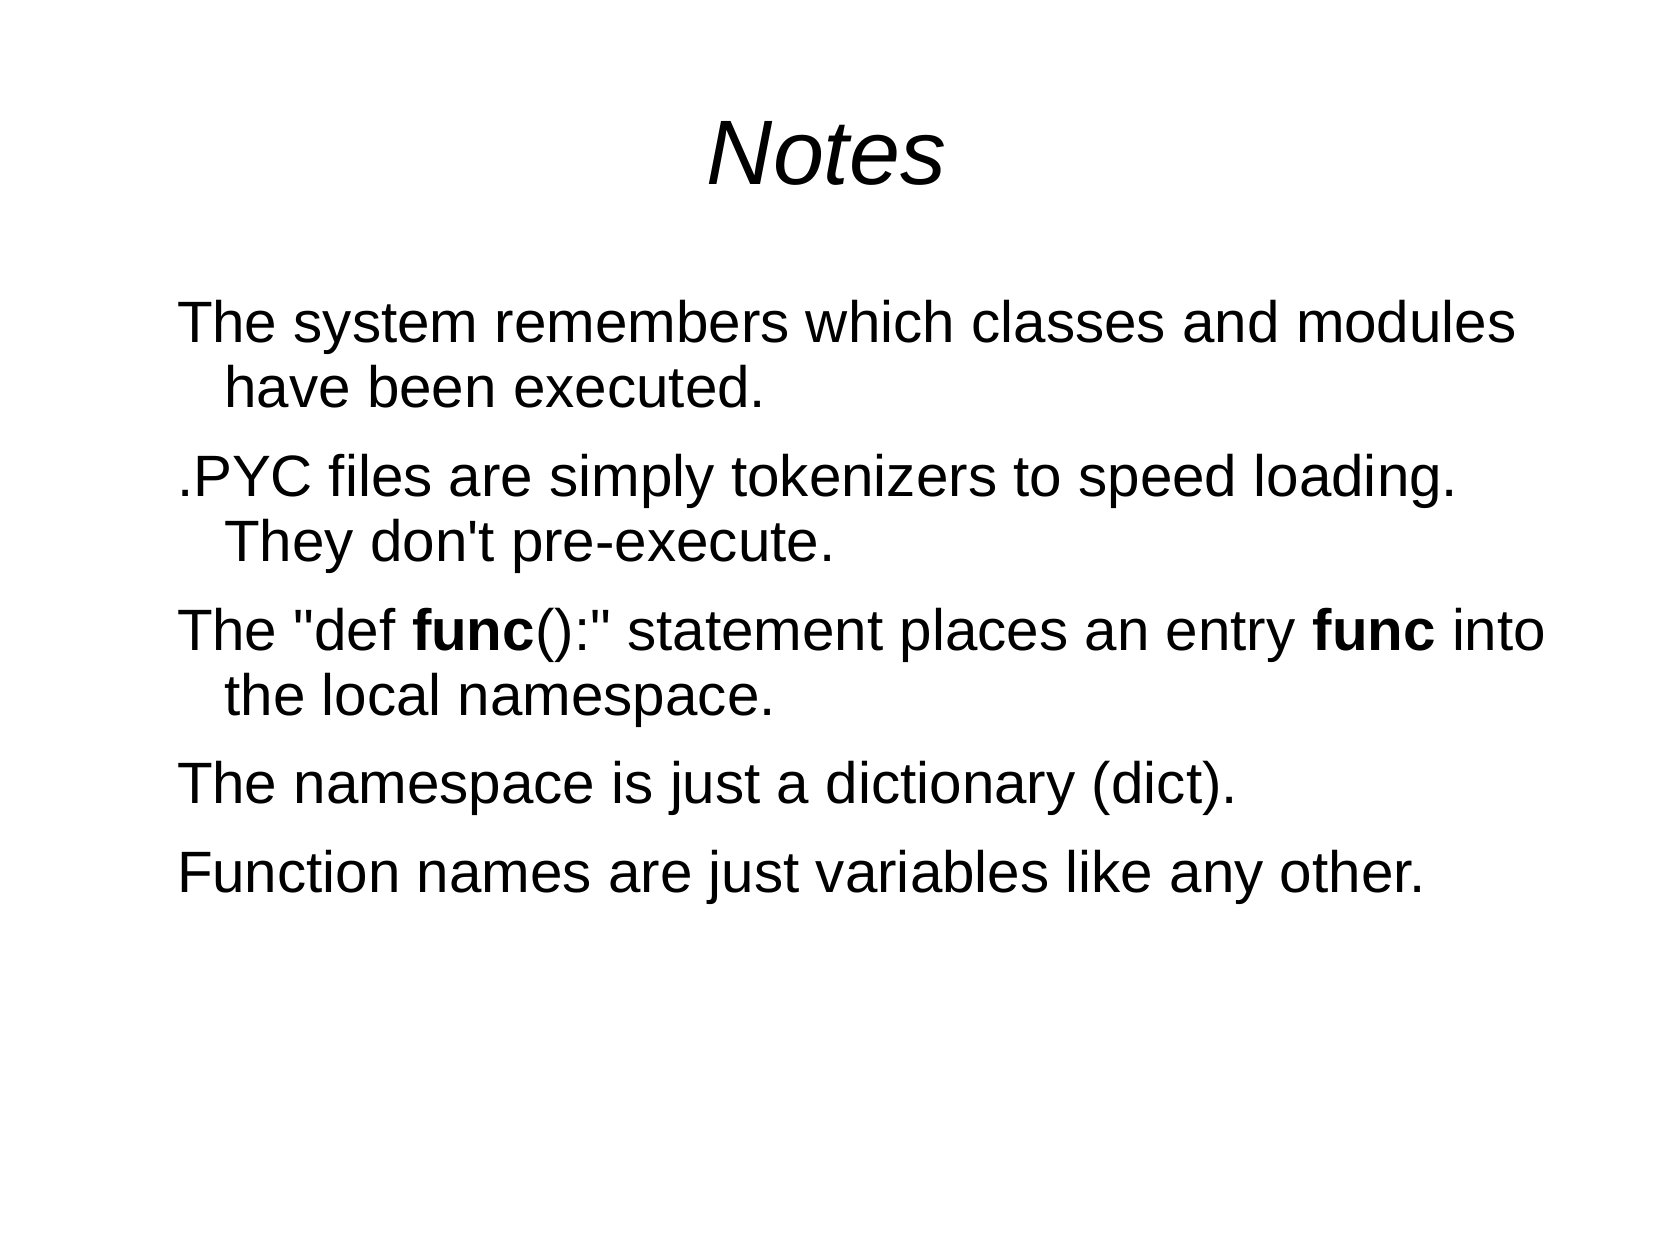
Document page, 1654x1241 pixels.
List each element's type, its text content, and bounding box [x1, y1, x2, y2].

list The system remembers which classes and modules have been executed. .PYC files are simply tokenizers to speed loading. They don't pre-execute. The "def func():" statement places an entry func into the local namespace. The namespace is just a dictionary (dict). Function names are just variables like any other. [82, 290, 1571, 1094]
title Notes [82, 56, 1571, 250]
